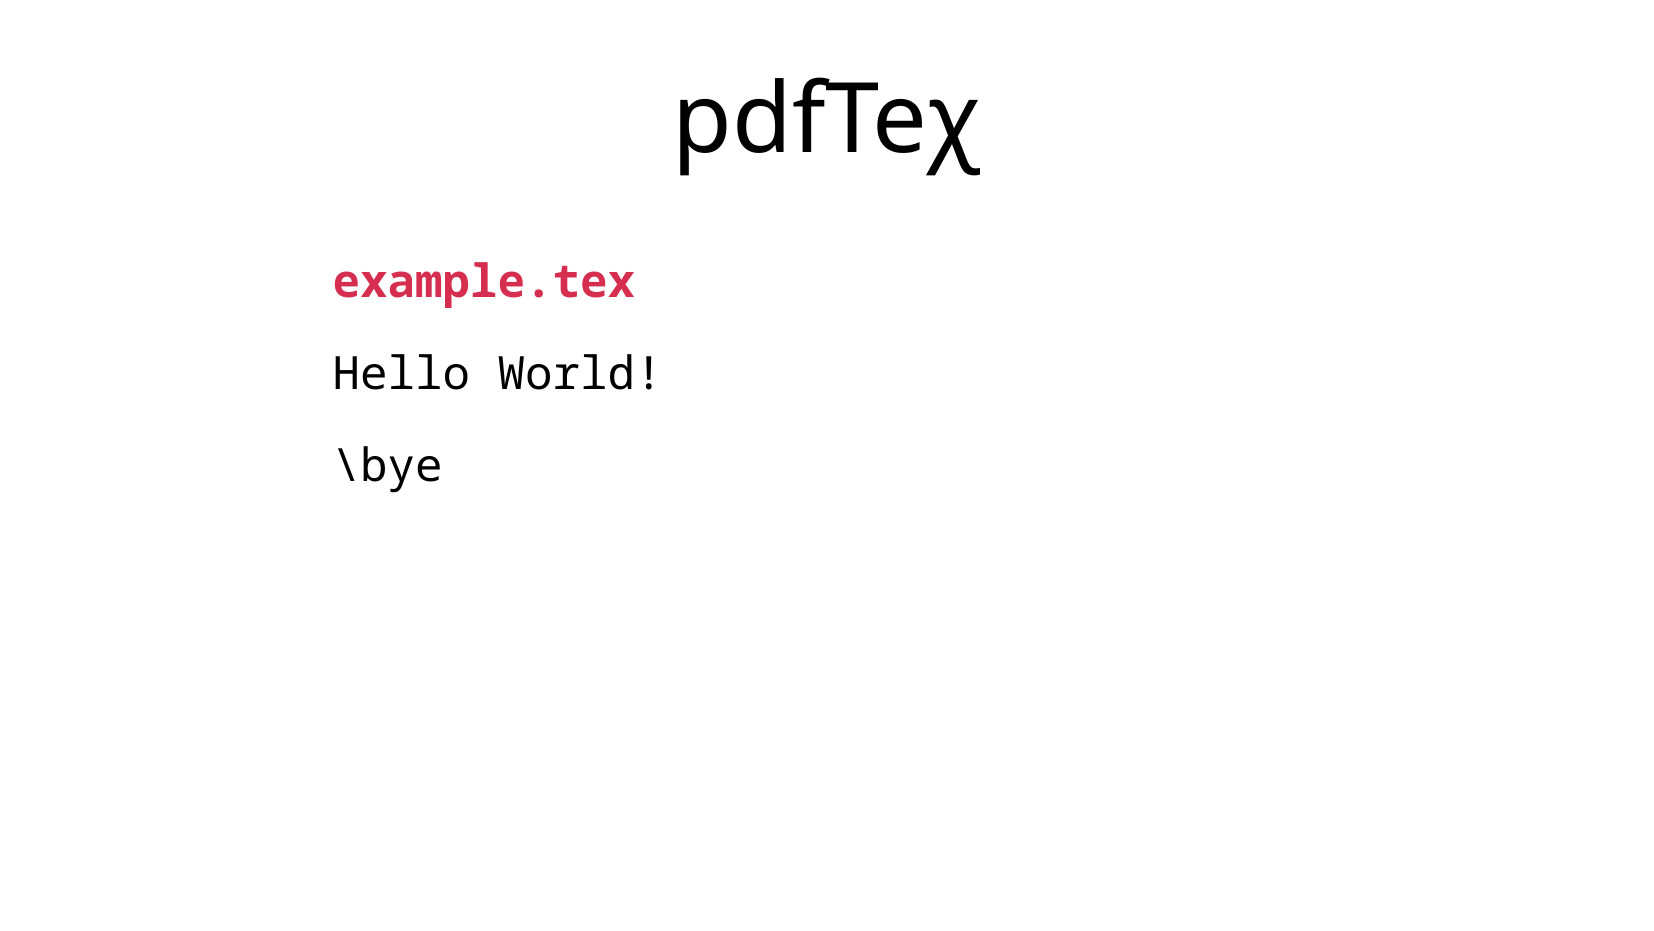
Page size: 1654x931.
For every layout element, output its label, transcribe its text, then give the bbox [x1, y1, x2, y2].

title pdfTeχ [82, 37, 1571, 193]
list example.tex Hello World! \bye [332, 248, 983, 518]
